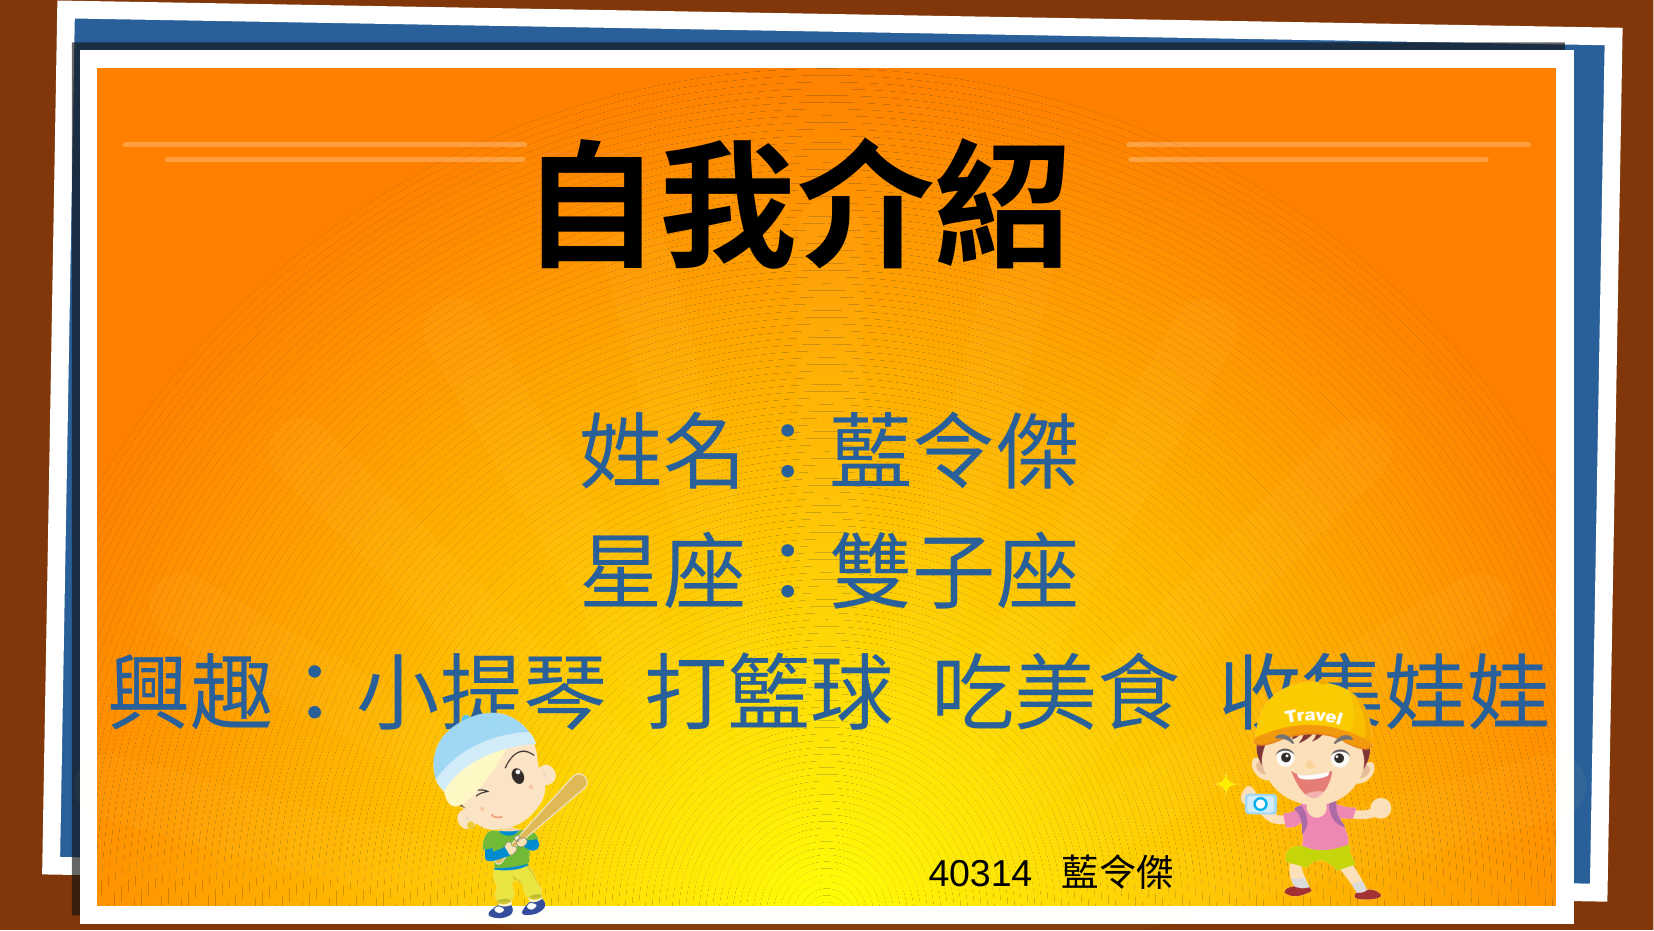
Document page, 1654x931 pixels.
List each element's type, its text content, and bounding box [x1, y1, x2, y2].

text_box 40314 藍令傑 [913, 835, 1209, 901]
picture [426, 698, 606, 926]
picture [1209, 677, 1393, 901]
title 自我介紹 [413, 29, 1182, 335]
subtitle 姓名：藍令傑 星座：雙子座 興趣：小提琴 打籃球 吃美食 收集娃娃 [88, 335, 1571, 798]
